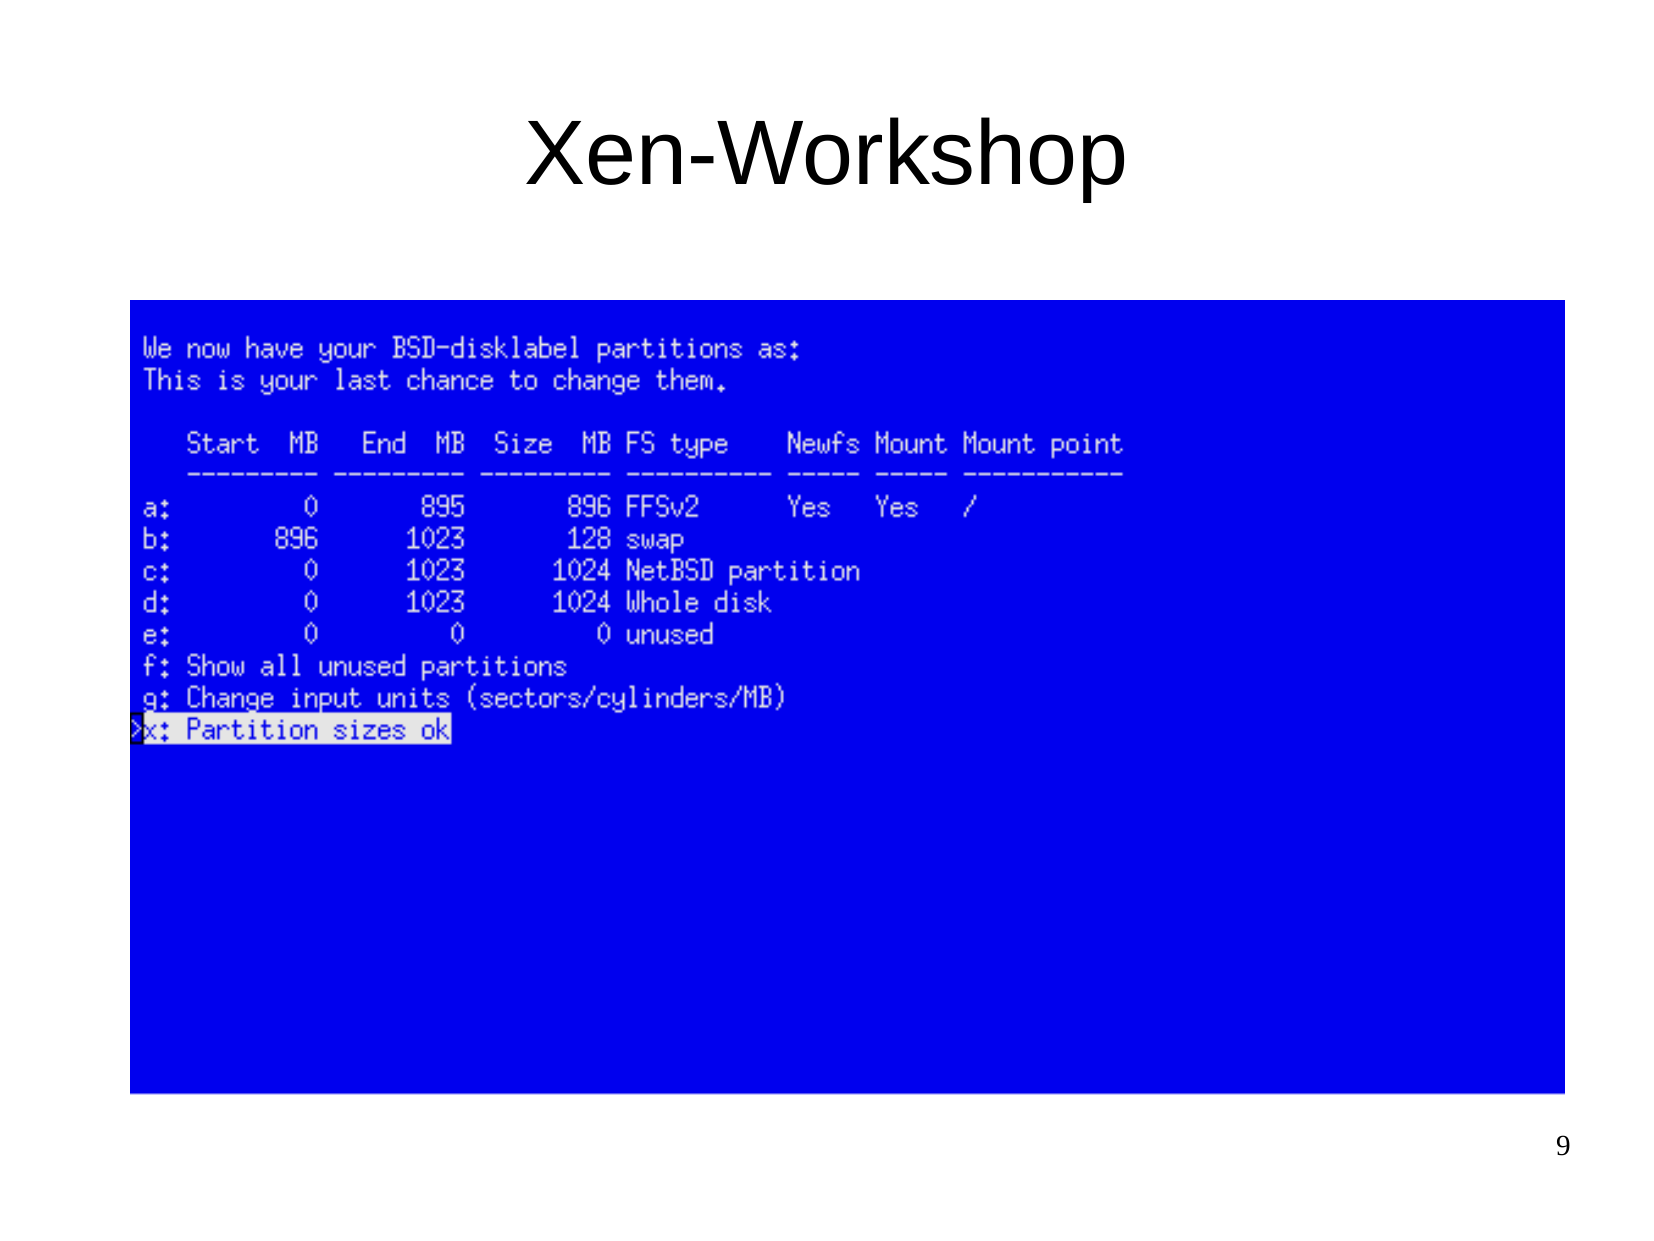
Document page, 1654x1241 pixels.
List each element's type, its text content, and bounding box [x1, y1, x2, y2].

title Xen-Workshop [82, 49, 1571, 257]
picture [130, 300, 1565, 1097]
